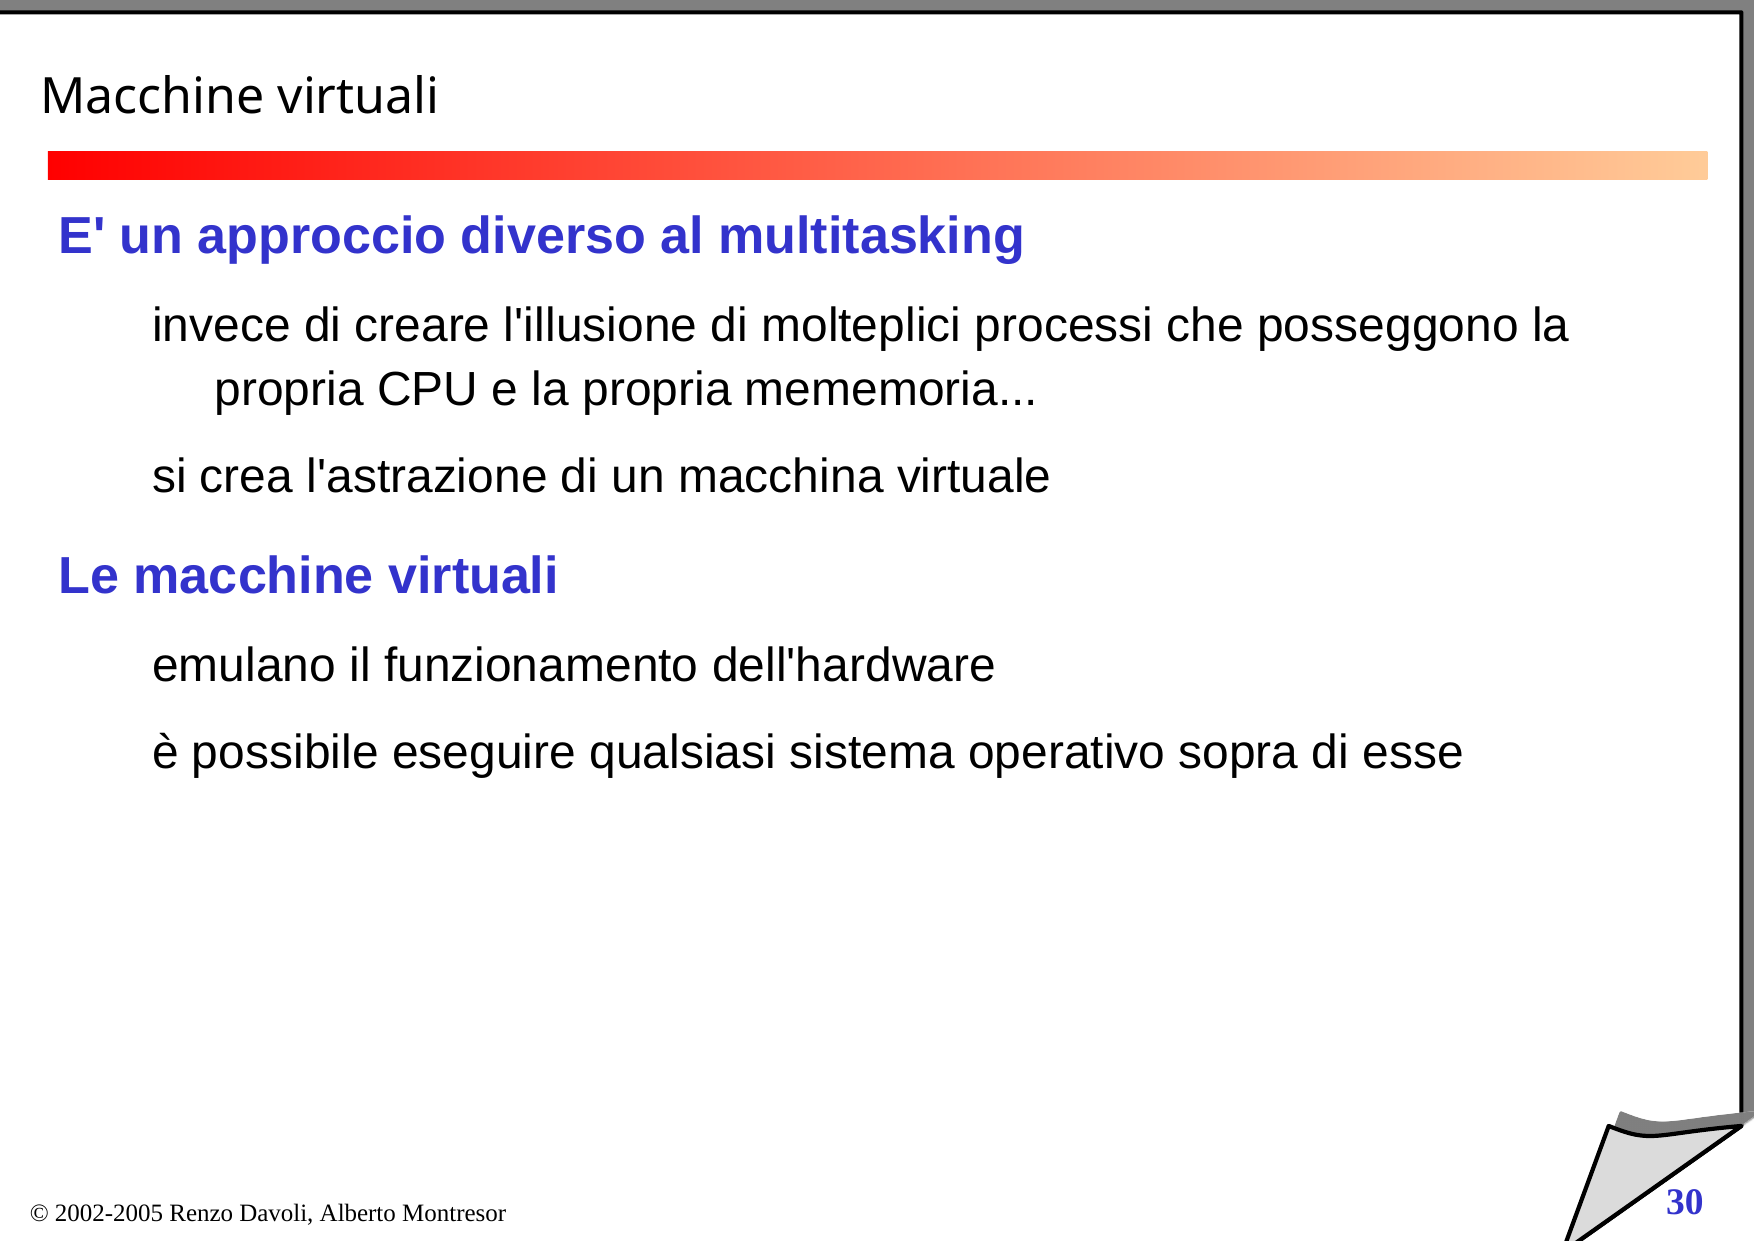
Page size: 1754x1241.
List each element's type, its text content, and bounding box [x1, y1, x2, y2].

title Macchine virtuali [40, 49, 1714, 144]
list E' un approccio diverso al multitasking invece di creare l'illusione di molteplici processi che posseggono la propria CPU e la propria mememoria... si crea l'astrazione di un macchina virtuale Le macchine virtuali emulano il funzionamento dell'hardware è possibile eseguire qualsiasi sistema operativo sopra di esse [58, 206, 1696, 863]
